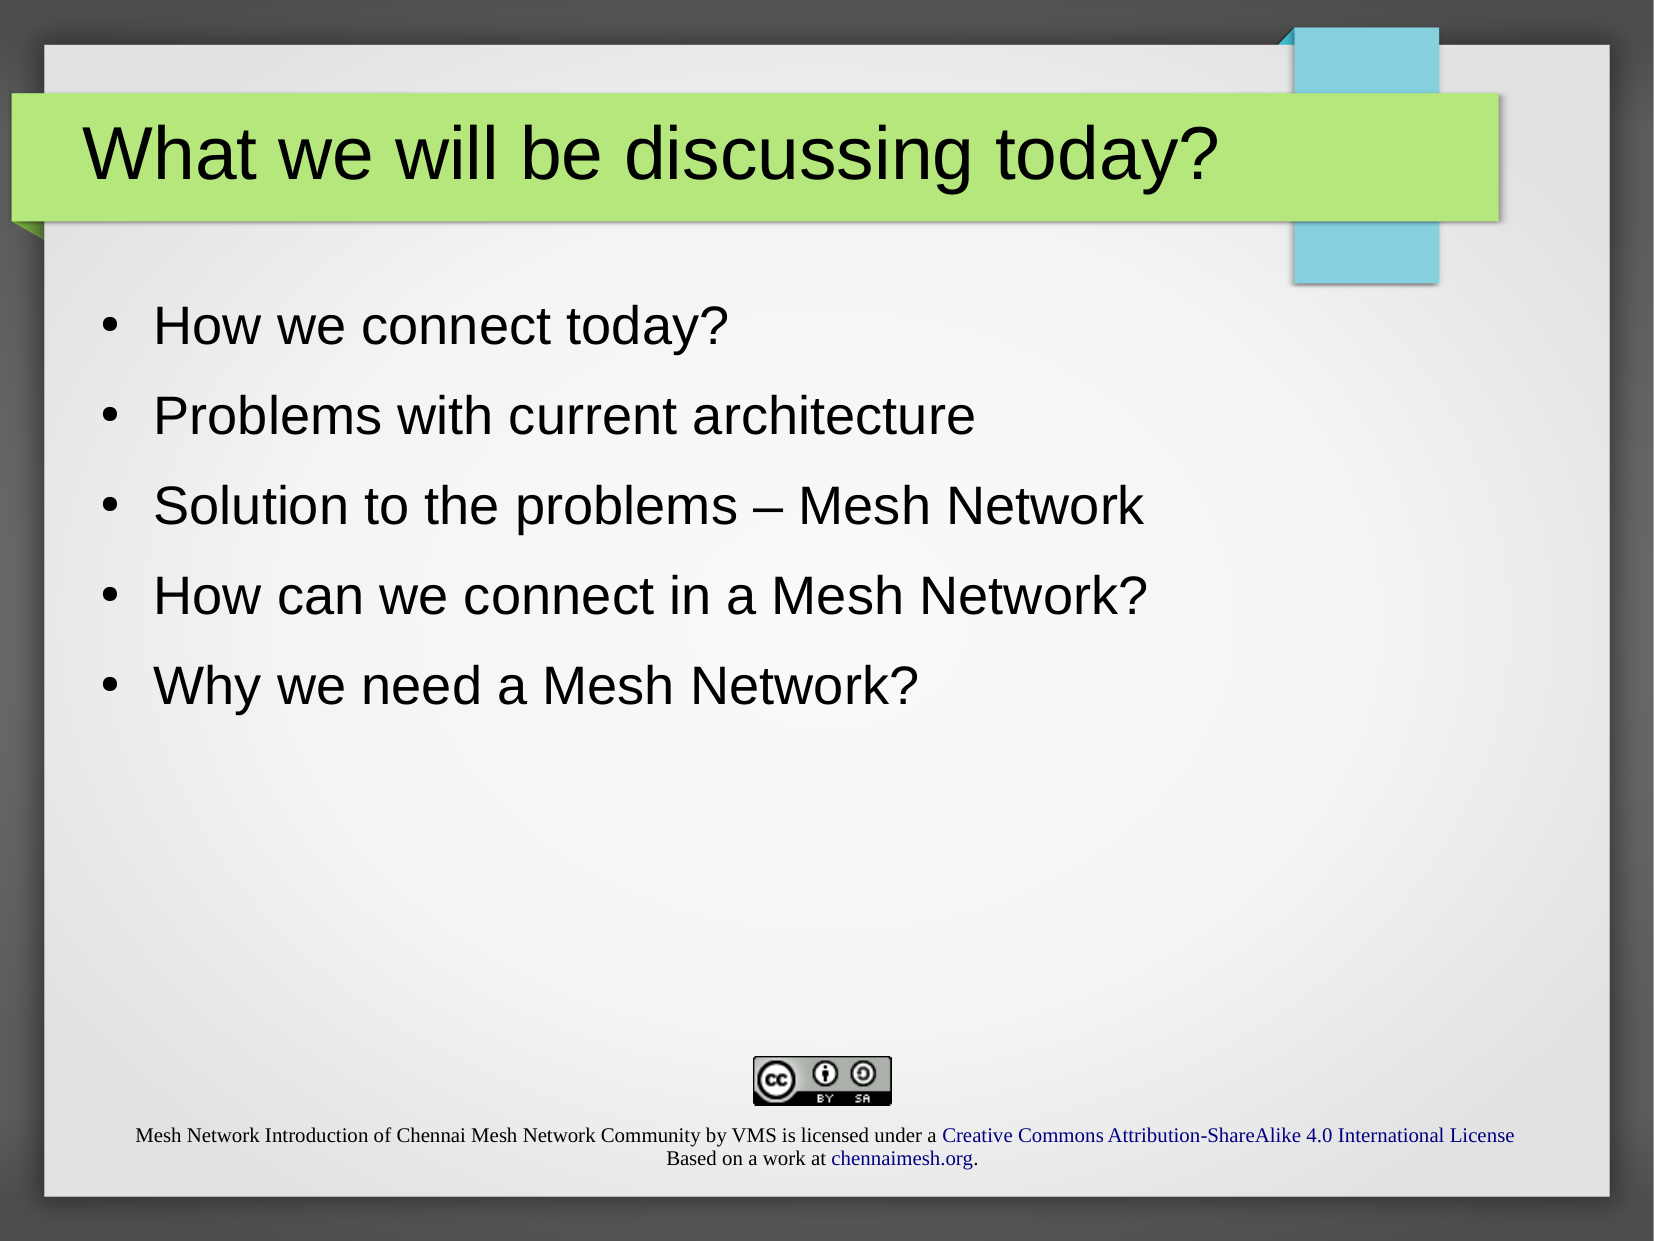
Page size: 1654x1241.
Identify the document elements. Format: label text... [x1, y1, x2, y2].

list How we connect today? Problems with current architecture Solution to the problems – Mesh Network How can we connect in a Mesh Network? Why we need a Mesh Network? [82, 295, 1571, 1015]
title What we will be discussing today? [82, 94, 1264, 213]
picture [0, 0, 1654, 1241]
